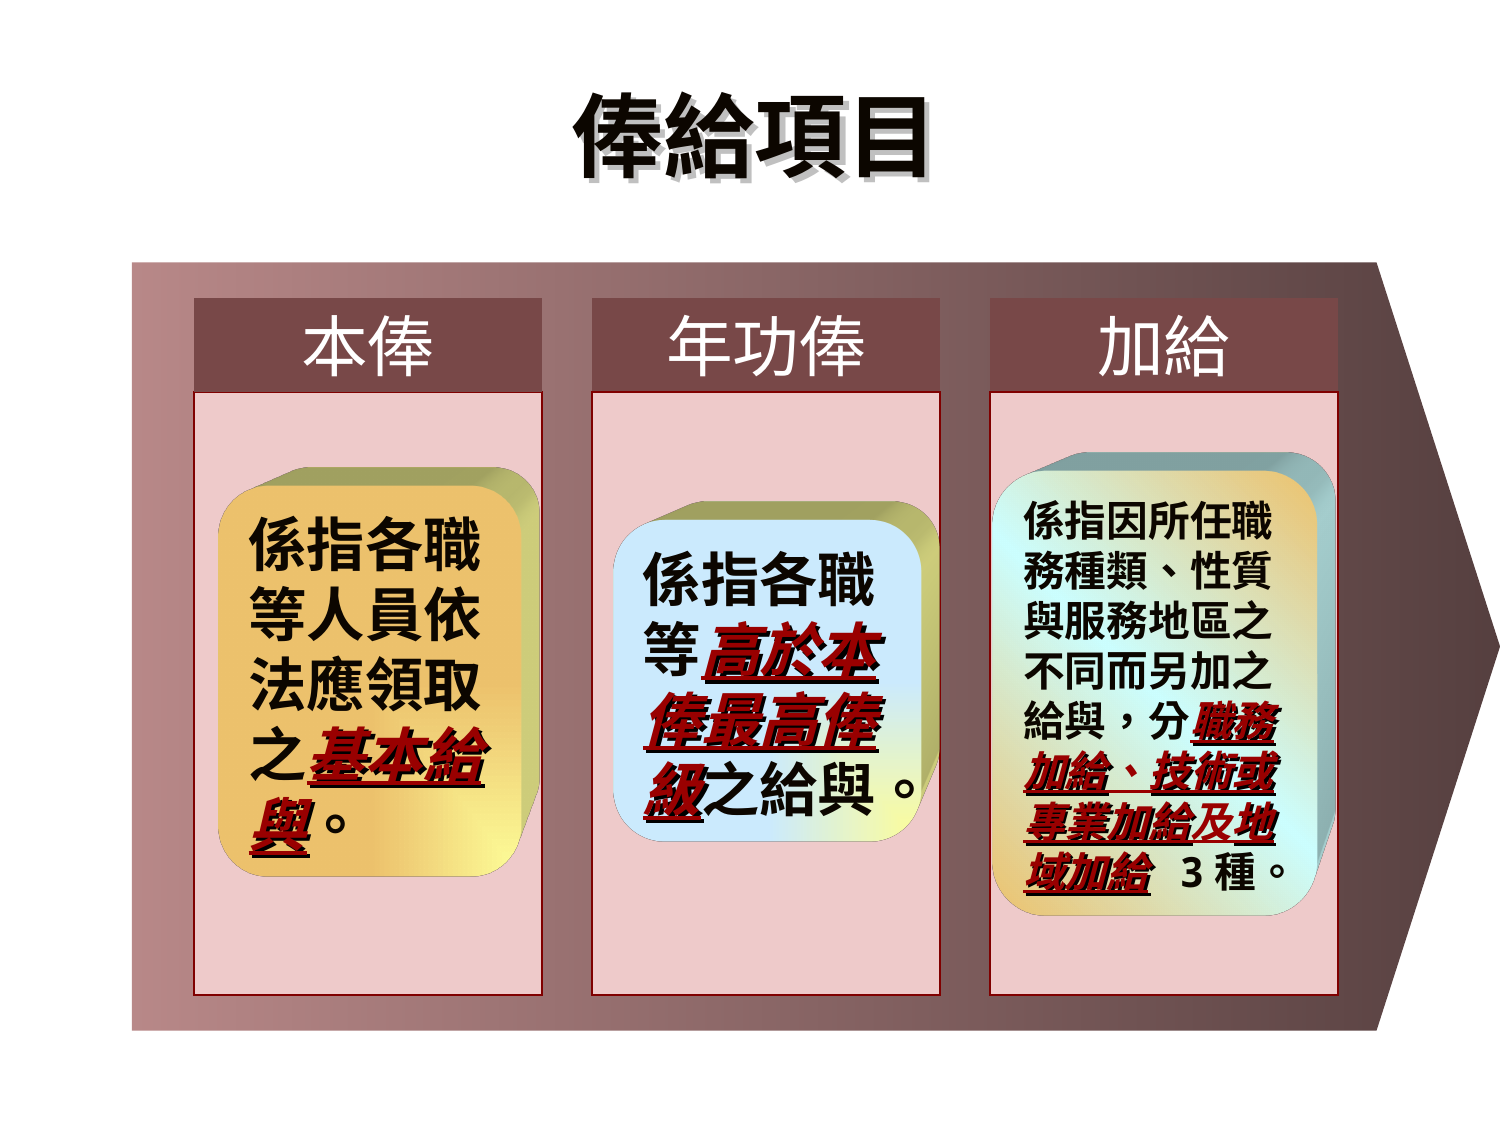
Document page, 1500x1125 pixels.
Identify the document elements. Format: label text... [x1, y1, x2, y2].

text_box 年功俸 [592, 298, 940, 392]
text_box 本俸 [194, 298, 542, 392]
text_box [131, 262, 1500, 1031]
title 俸給項目 [372, 55, 1138, 212]
text_box 加給 [990, 298, 1338, 392]
